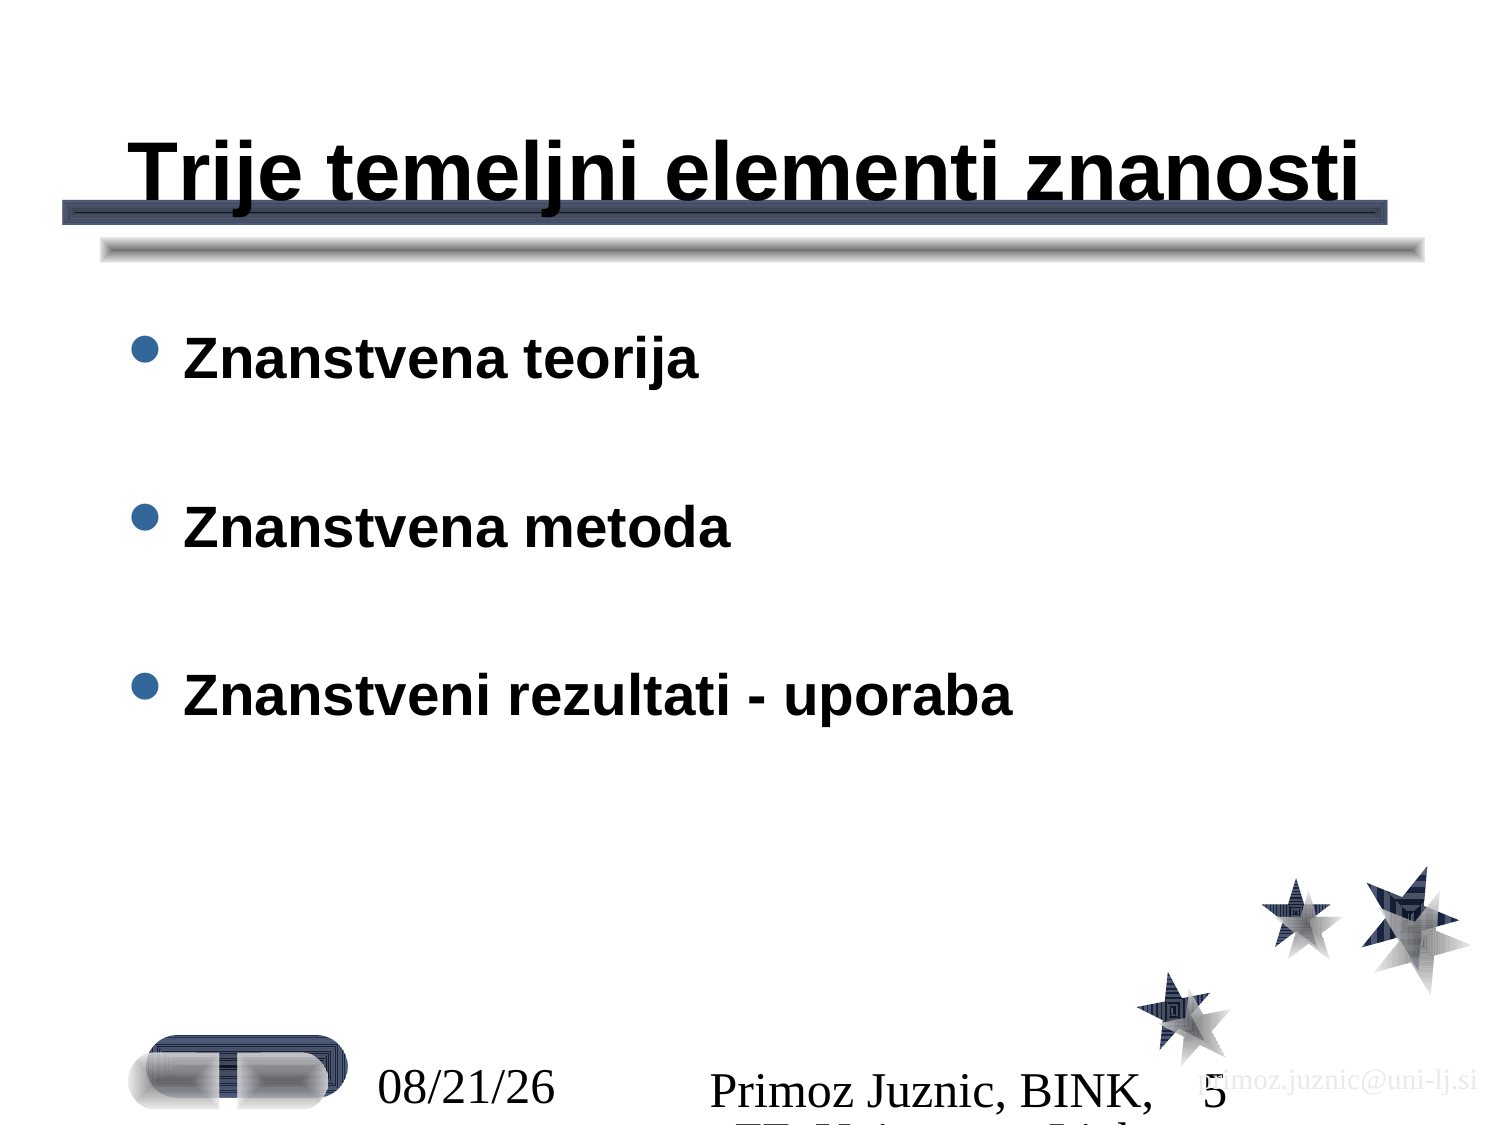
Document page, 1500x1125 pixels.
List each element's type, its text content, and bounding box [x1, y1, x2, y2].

title Trije temeljni elementi znanosti [112, 37, 1388, 225]
list Znanstvena teorija Znanstvena metoda Znanstveni rezultati - uporaba [112, 312, 1388, 988]
